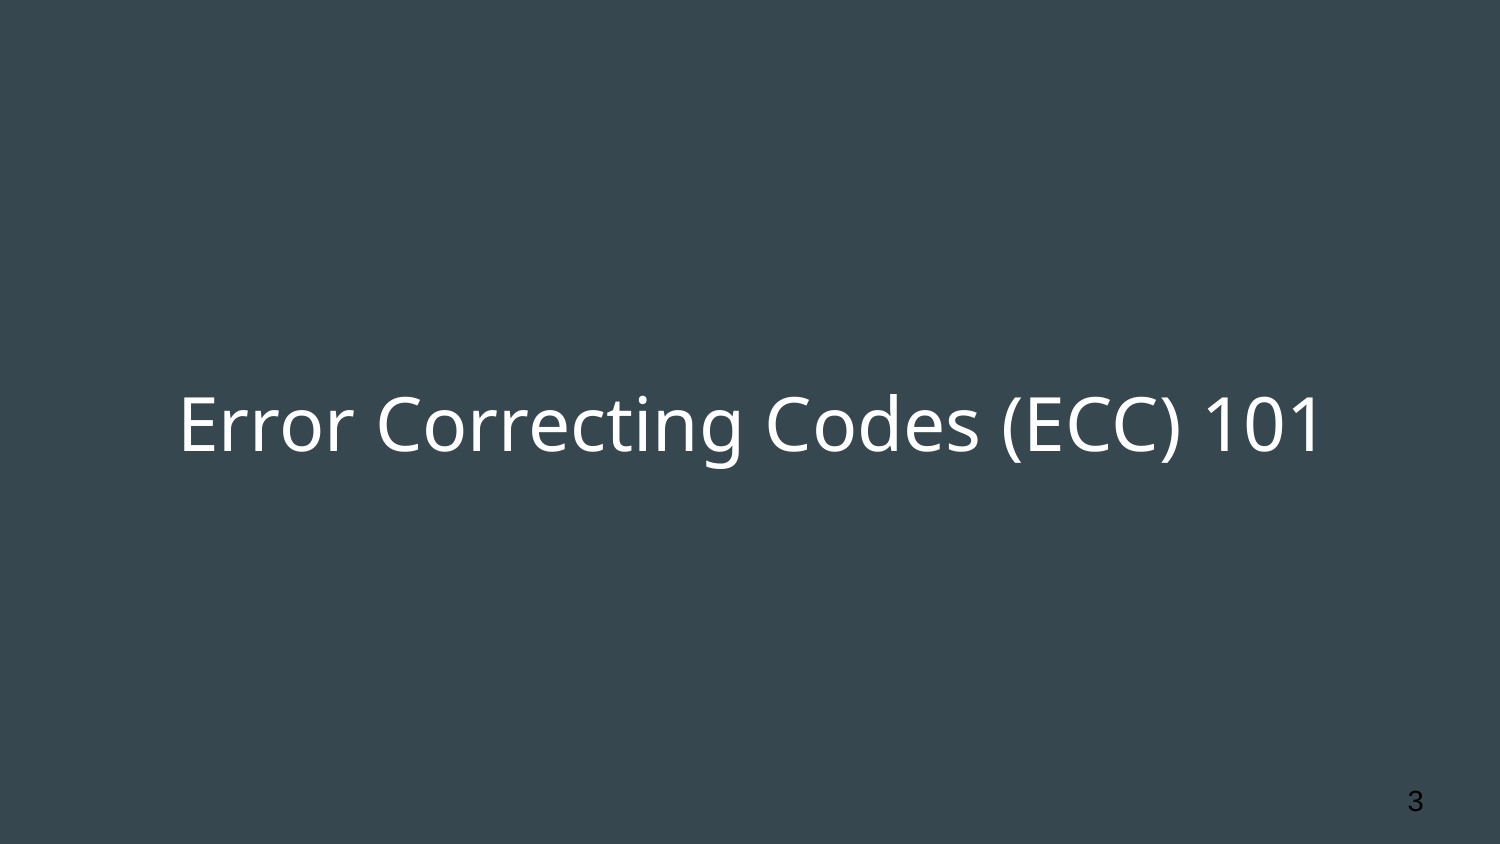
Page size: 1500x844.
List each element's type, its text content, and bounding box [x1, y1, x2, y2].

slide_number <number> [1392, 767, 1483, 833]
title Error Correcting Codes (ECC) 101 [110, 351, 1399, 493]
